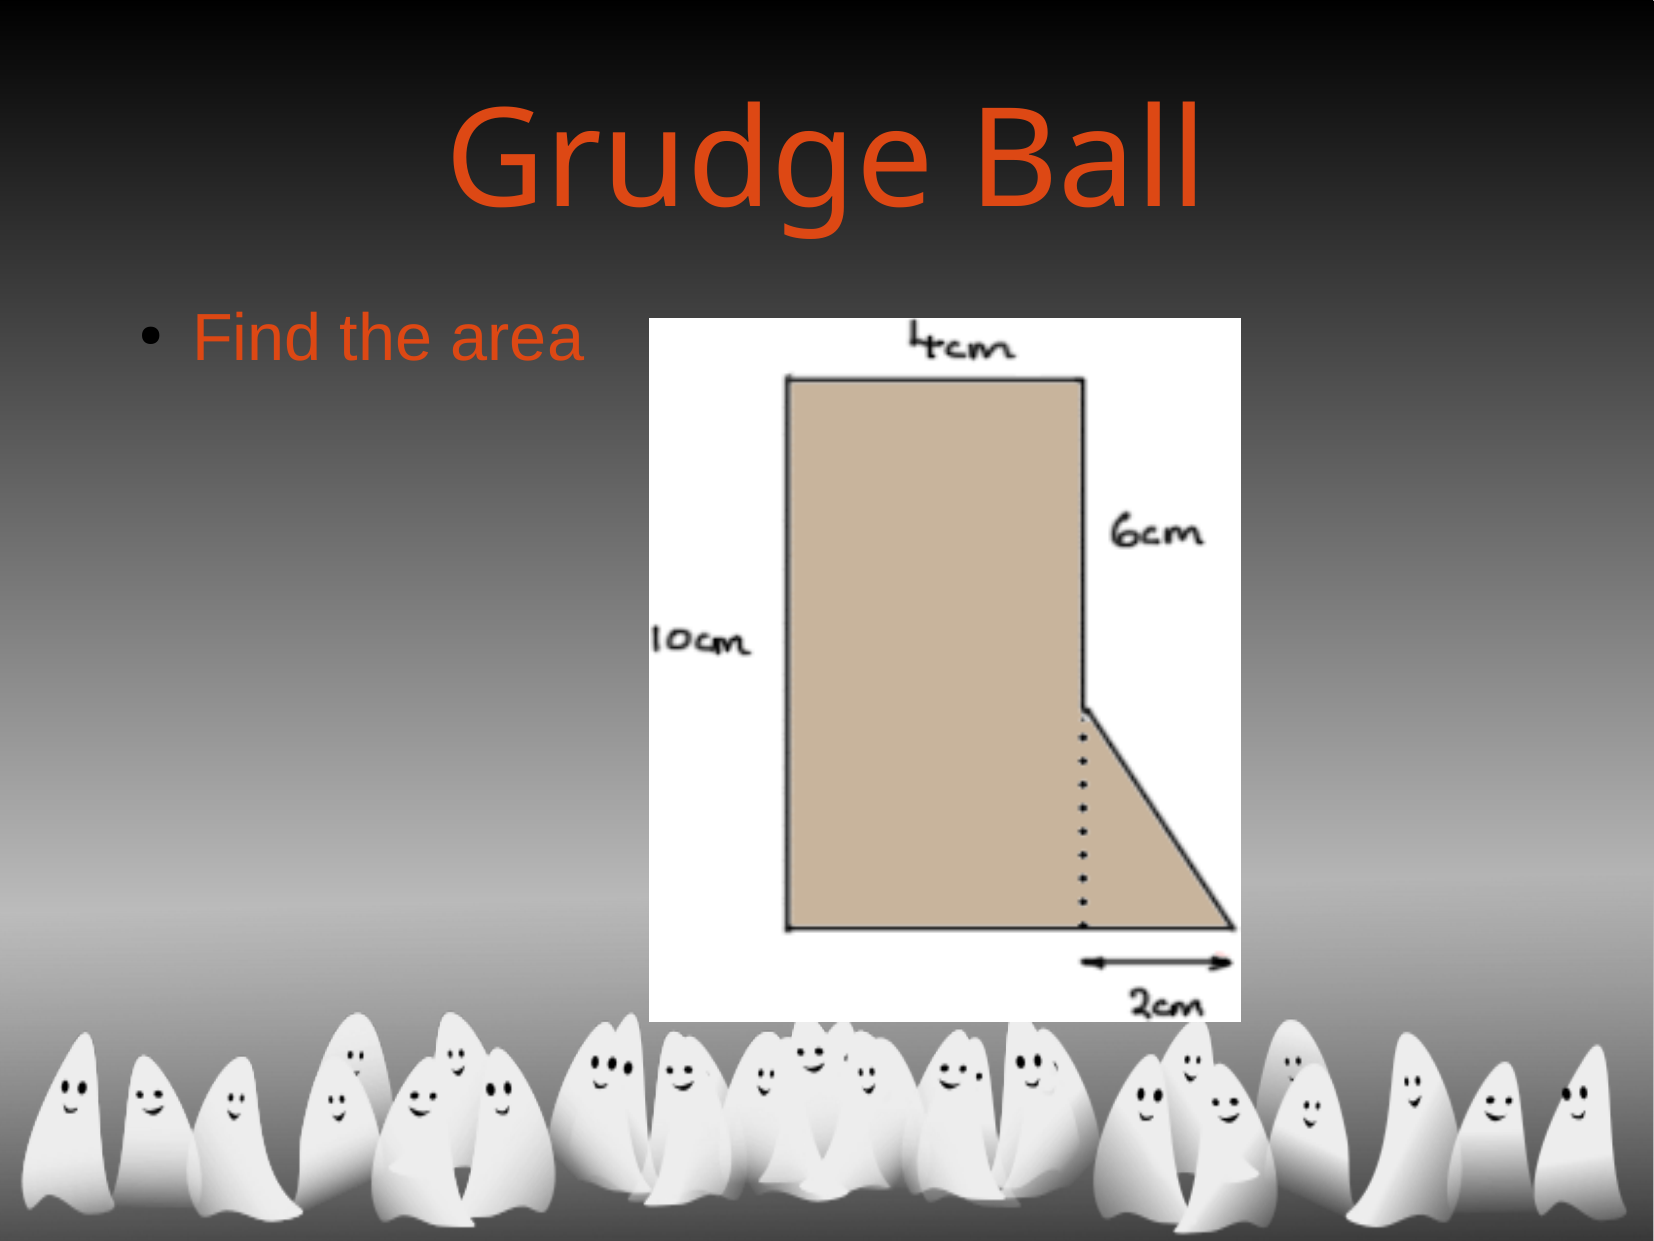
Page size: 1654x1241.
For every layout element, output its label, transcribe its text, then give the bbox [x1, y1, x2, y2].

title Grudge Ball [82, 49, 1571, 257]
text_box Find the area [121, 300, 851, 390]
picture [0, 318, 1654, 1241]
